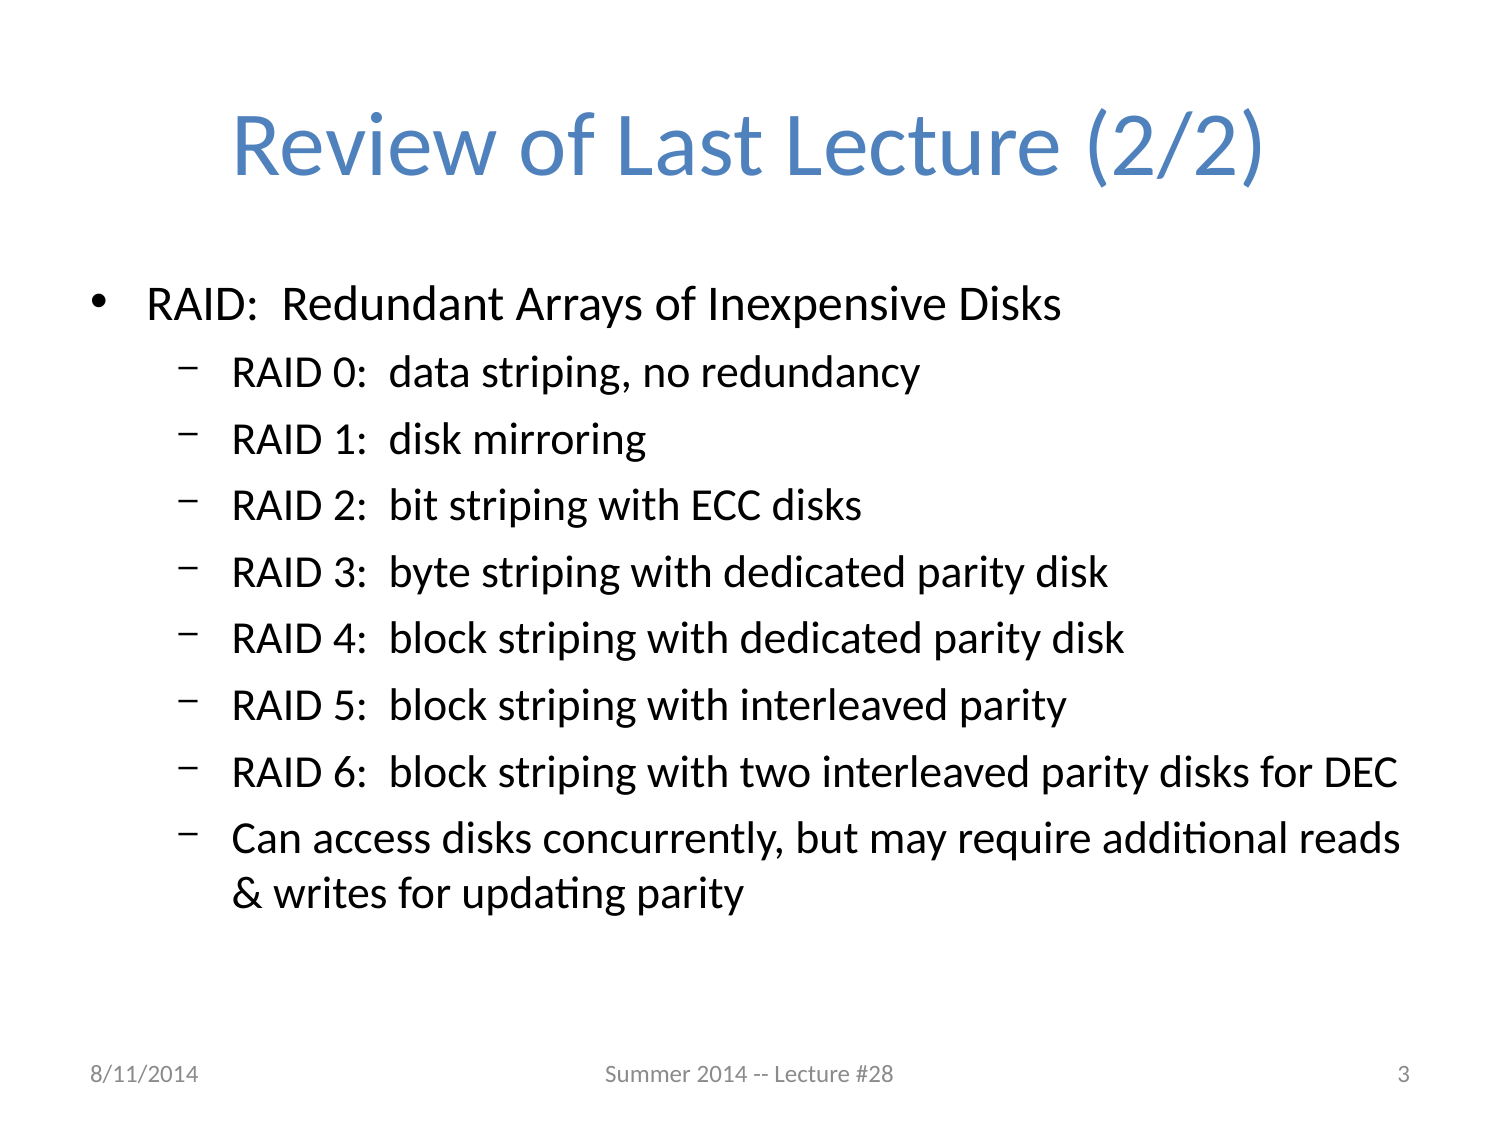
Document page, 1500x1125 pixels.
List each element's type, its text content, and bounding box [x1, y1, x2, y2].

slide_number 8/11/2014 [75, 1042, 425, 1103]
footer Summer 2014 -- Lecture #28 [512, 1042, 988, 1103]
title Review of Last Lecture (2/2) [75, 45, 1425, 233]
list RAID: Redundant Arrays of Inexpensive Disks RAID 0: data striping, no redundancy RAID 1: disk mirroring RAID 2: bit striping with ECC disks RAID 3: byte striping with dedicated parity disk RAID 4: block striping with dedicated parity disk RAID 5: block striping with interleaved parity RAID 6: block striping with two interleaved parity disks for DEC Can access disks concurrently, but may require additional reads & writes for updating parity [75, 262, 1425, 1073]
slide_number <number> [1074, 1042, 1425, 1103]
